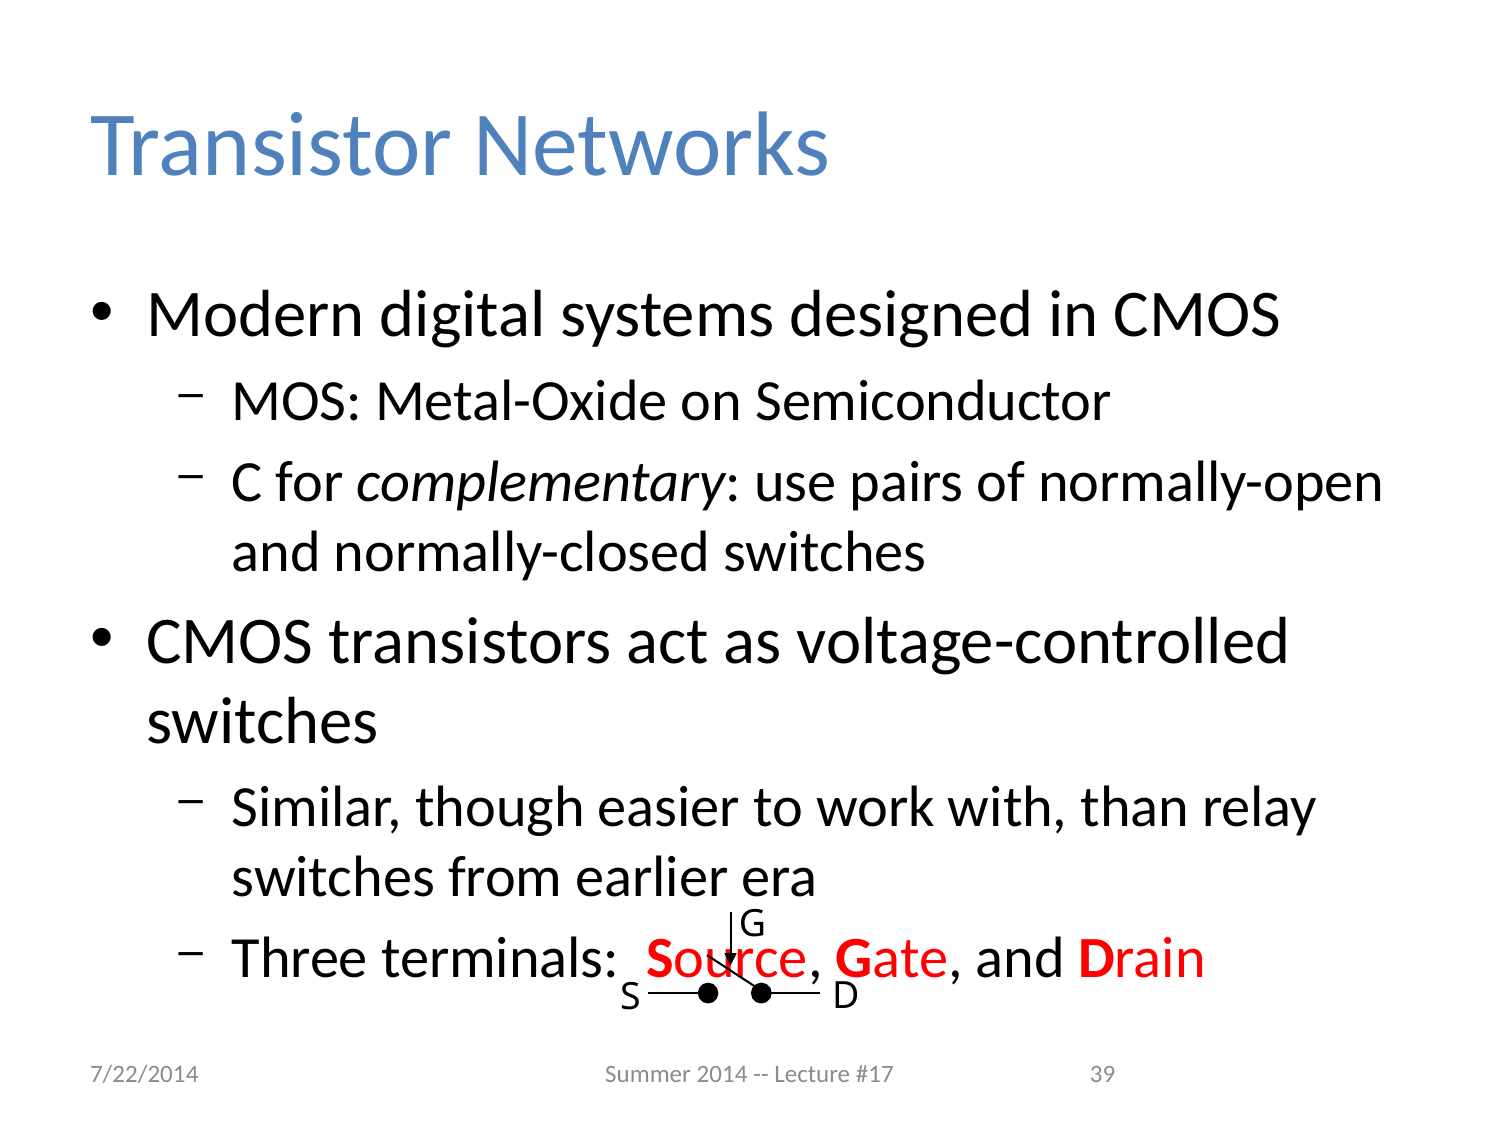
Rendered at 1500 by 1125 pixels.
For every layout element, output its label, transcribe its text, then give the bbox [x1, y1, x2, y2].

footer Summer 2014 -- Lecture #17 [512, 1042, 988, 1103]
text_box D [828, 957, 863, 1021]
list Modern digital systems designed in CMOS MOS: Metal-Oxide on Semiconductor C for complementary: use pairs of normally-open and normally-closed switches CMOS transistors act as voltage-controlled switches Similar, though easier to work with, than relay switches from earlier era Three terminals: Source, Gate, and Drain [75, 262, 1425, 1073]
slide_number <number> [1074, 1042, 1425, 1103]
text_box G [735, 885, 770, 949]
text_box [751, 983, 771, 1003]
text_box S [616, 958, 644, 1022]
slide_number 7/22/2014 [75, 1042, 425, 1103]
title Transistor Networks [75, 45, 1425, 233]
text_box [698, 983, 718, 1003]
